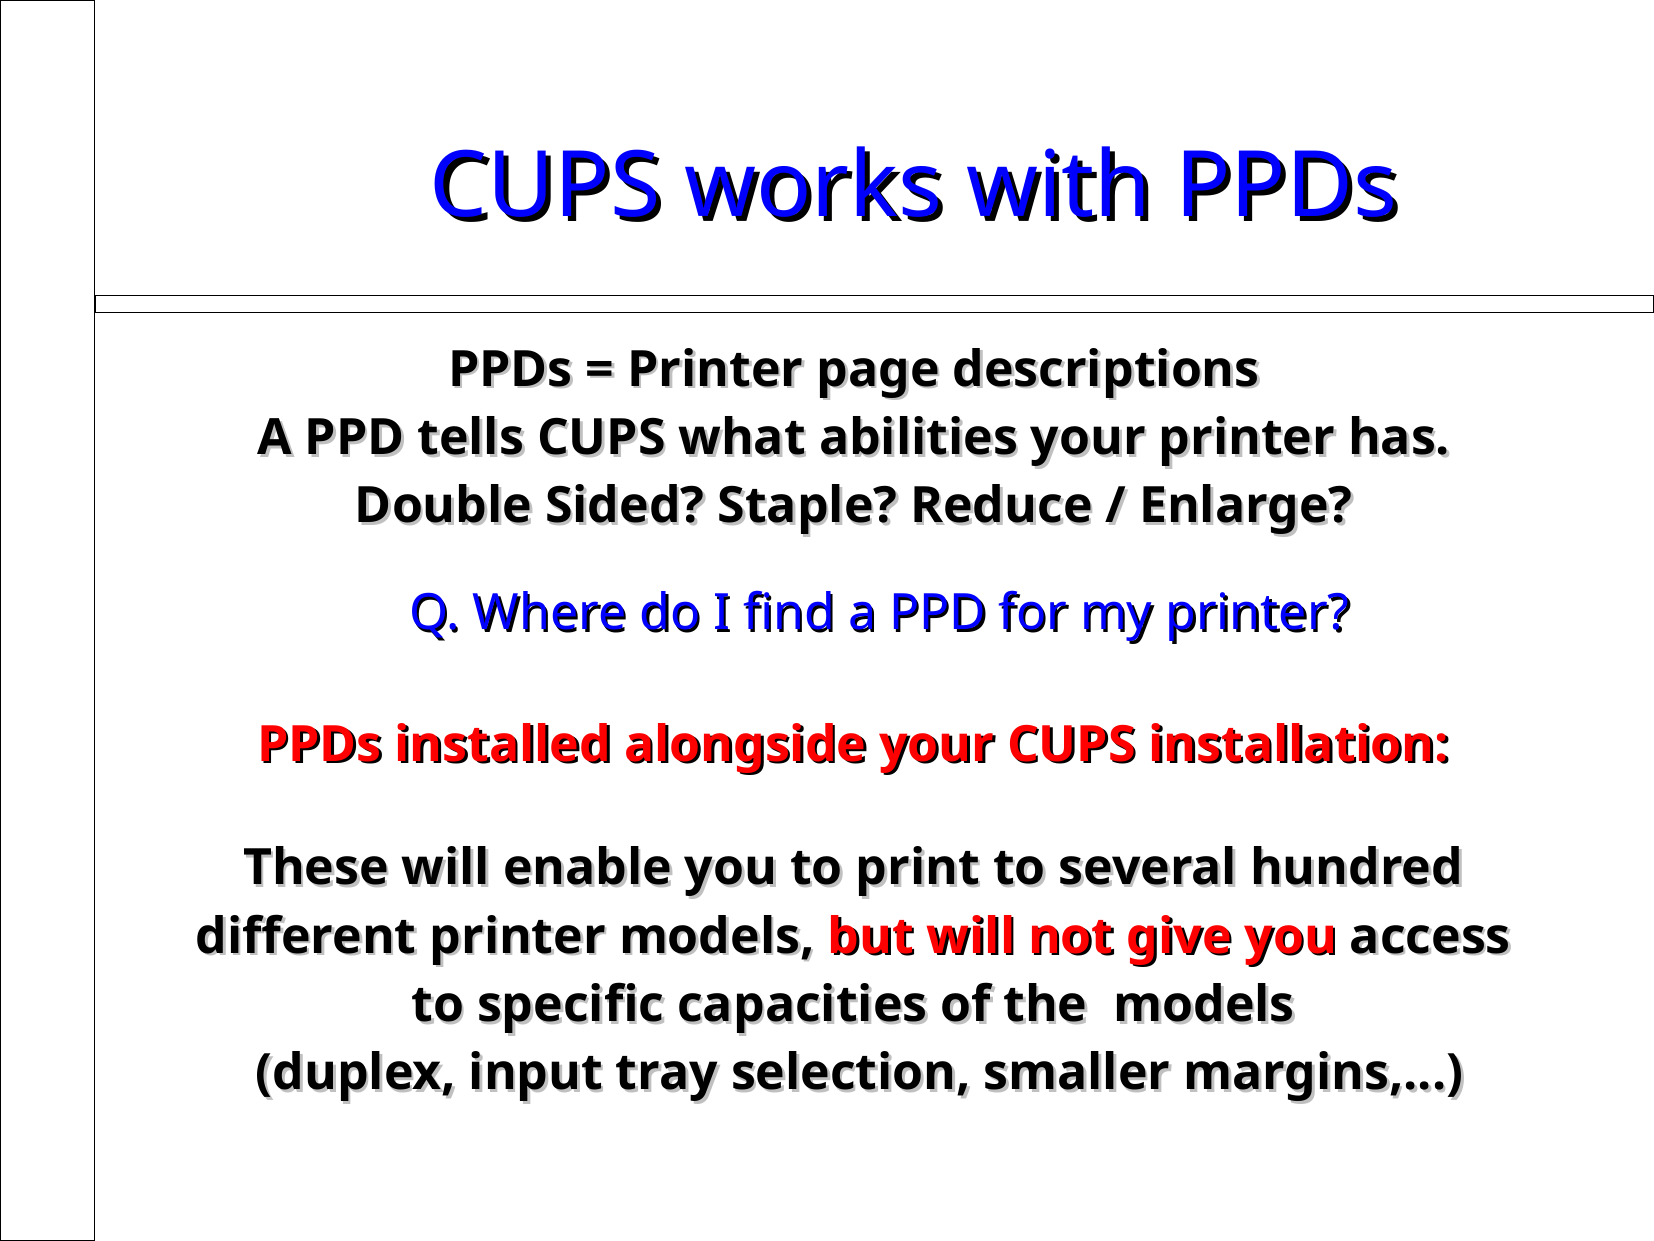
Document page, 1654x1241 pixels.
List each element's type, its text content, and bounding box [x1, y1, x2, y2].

text_box CUPS works with PPDs [223, 82, 1605, 280]
text_box PPDs installed alongside your CUPS installation: These will enable you to print to several hundred different printer models, but will not give you access to specific capacities of the models (duplex, input tray selection, smaller margins,...) [103, 652, 1616, 1202]
text_box PPDs = Printer page descriptions A PPD tells CUPS what abilities your printer has. Double Sided? Staple? Reduce / Enlarge? [180, 332, 1528, 538]
text_box Q. Where do I find a PPD for my printer? [167, 575, 1592, 645]
